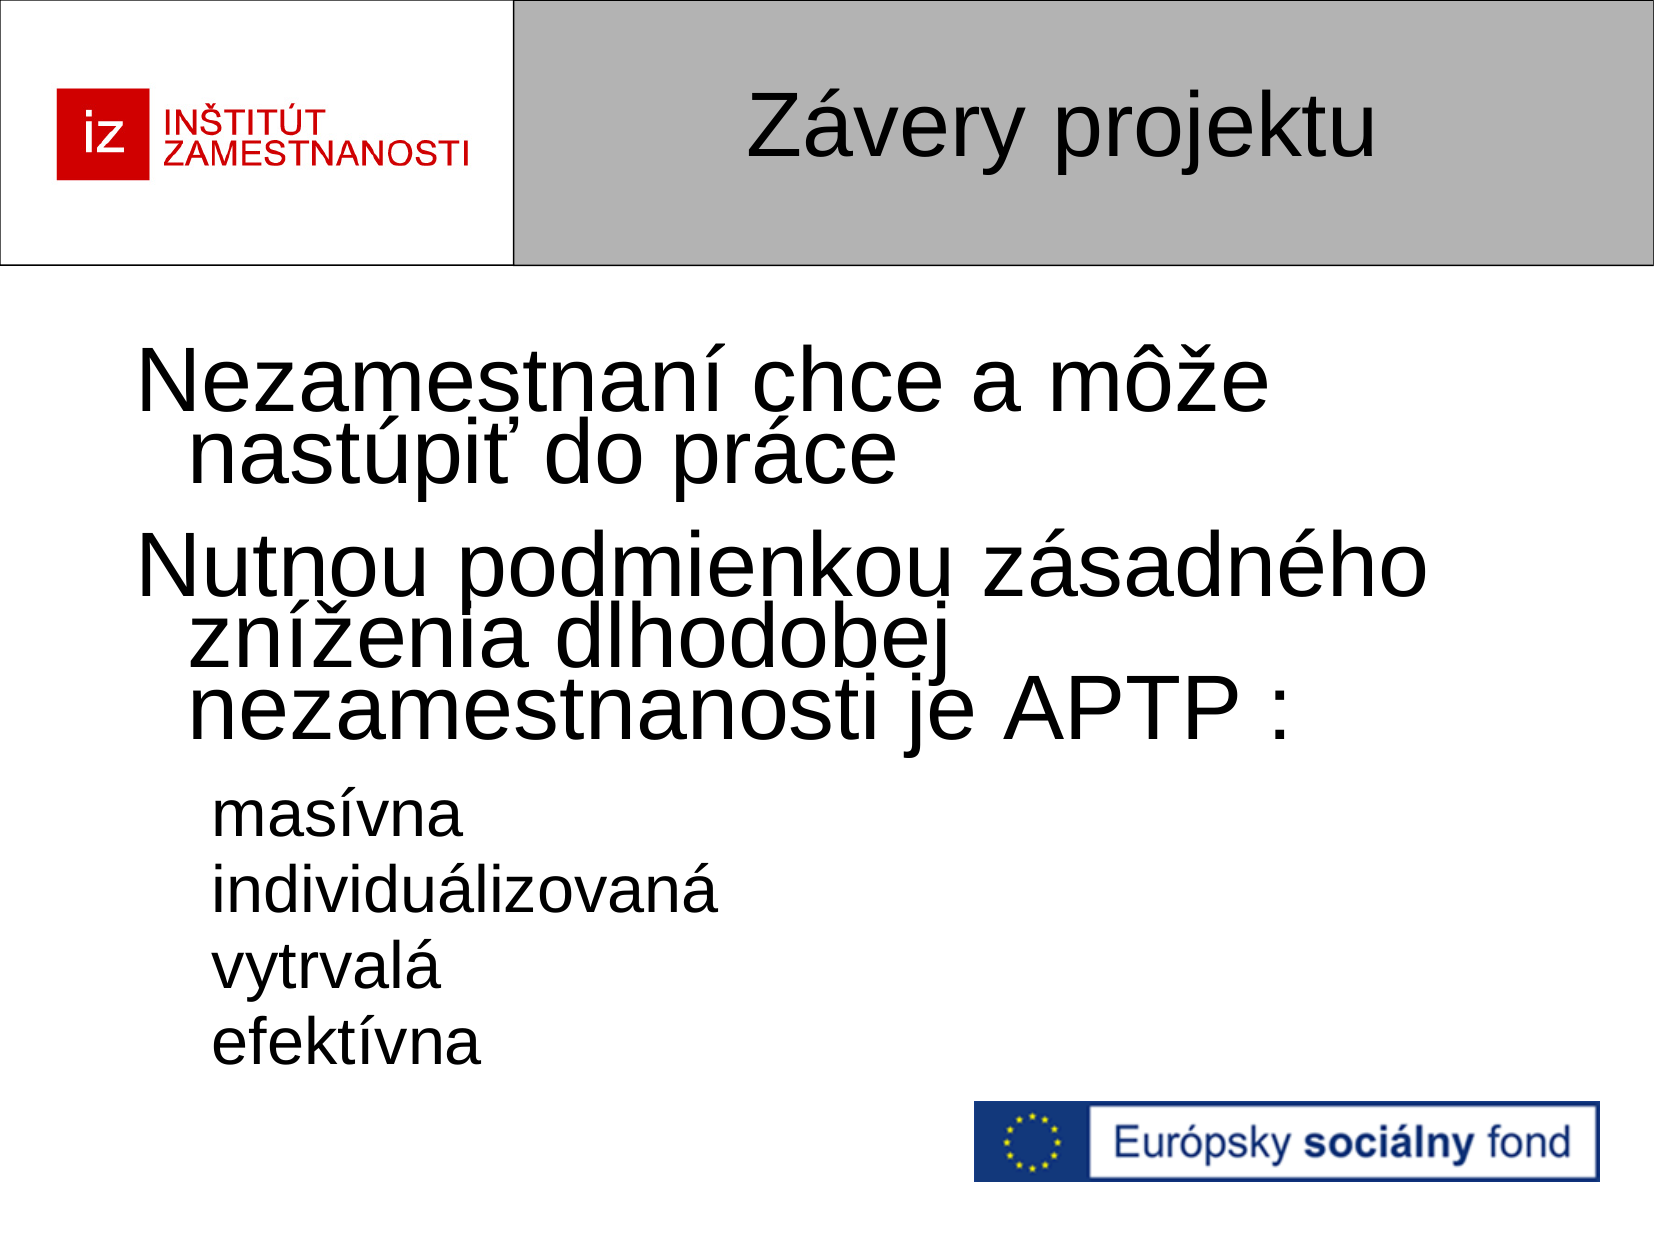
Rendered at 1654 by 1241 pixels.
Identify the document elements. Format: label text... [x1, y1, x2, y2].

picture [974, 1101, 1600, 1182]
title Závery projektu [560, 37, 1565, 229]
picture [5, 8, 512, 256]
list Nezamestnaní chce a môže nastúpiť do práce Nutnou podmienkou zásadného zníženia dlhodobej nezamestnanosti je APTP : masívna individuálizovaná vytrvalá efektívna [118, 354, 1530, 1140]
